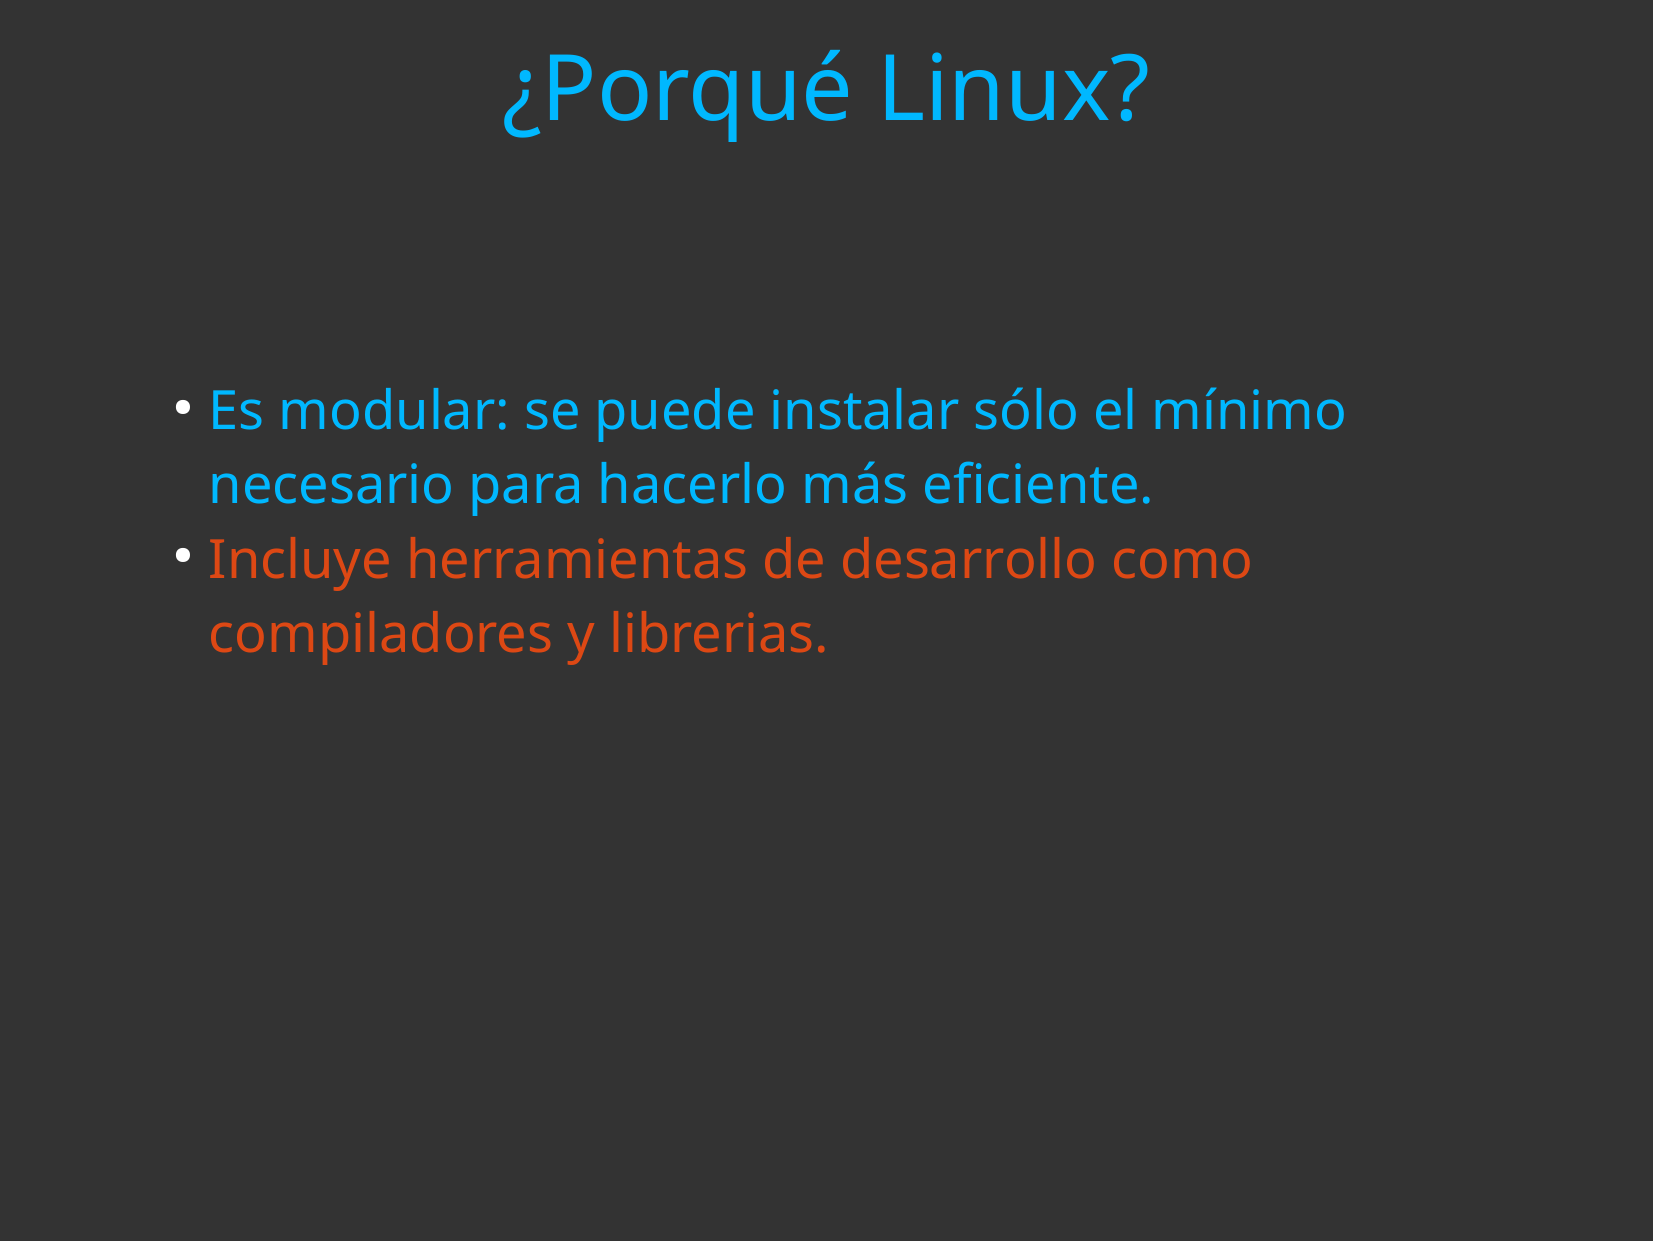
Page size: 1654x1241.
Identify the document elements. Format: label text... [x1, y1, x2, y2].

text_box Es modular: se puede instalar sólo el mínimo necesario para hacerlo más eficiente. Incluye herramientas de desarrollo como compiladores y librerias. [158, 364, 1470, 1094]
title ¿Porqué Linux? [489, 33, 1164, 137]
